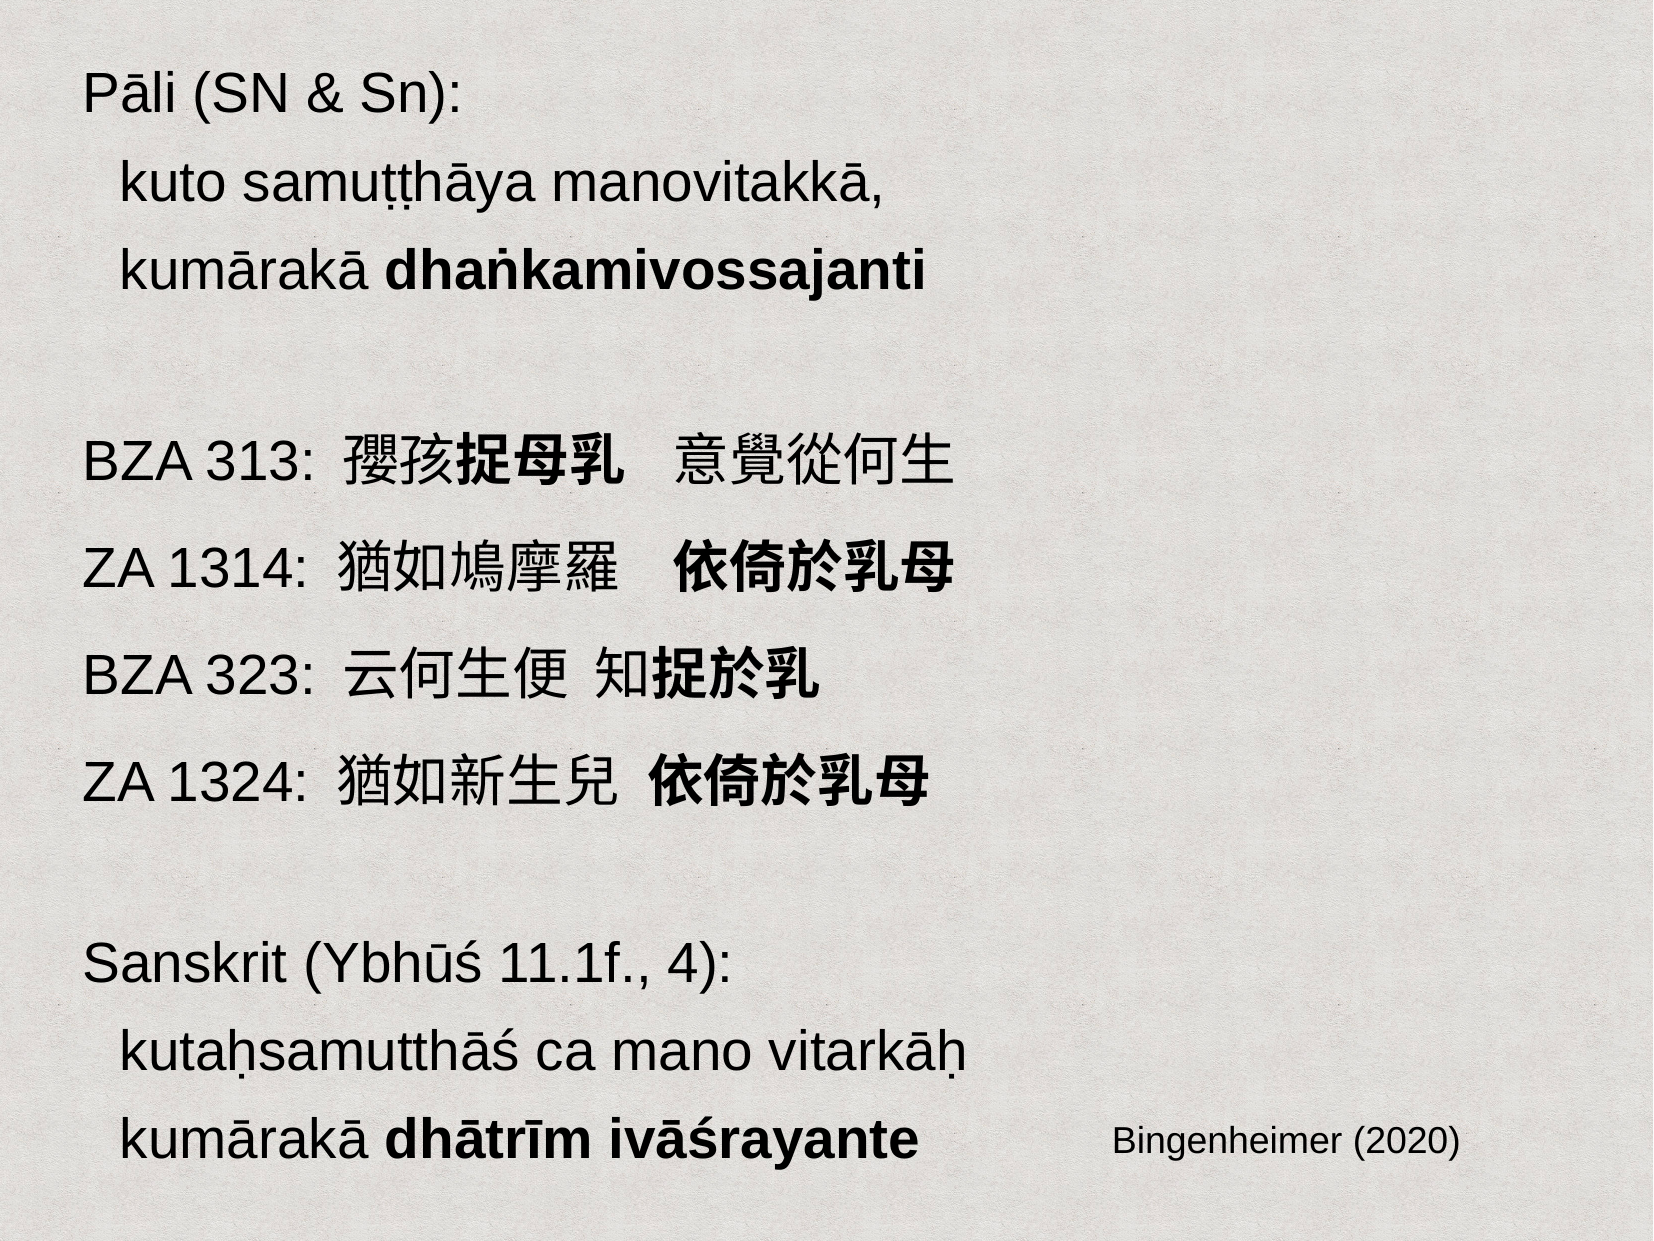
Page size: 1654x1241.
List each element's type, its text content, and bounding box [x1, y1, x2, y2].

list Pāli (SN & Sn): kuto samuṭṭhāya manovitakkā, kumārakā dhaṅkamivossajanti BZA 313: 孾孩捉母乳 意覺從何生 ZA 1314: 猶如鳩摩羅 依倚於乳母 BZA 323: 云何生便 知捉於乳 ZA 1324: 猶如新生兒 依倚於乳母 Sanskrit (Ybhūś 11.1f., 4): kutaḥsamutthāś ca mano vitarkāḥ kumārakā dhātrīm ivāśrayante [82, 61, 1566, 1184]
text_box Bingenheimer (2020) [1097, 1112, 1571, 1170]
picture [0, 0, 1654, 1241]
